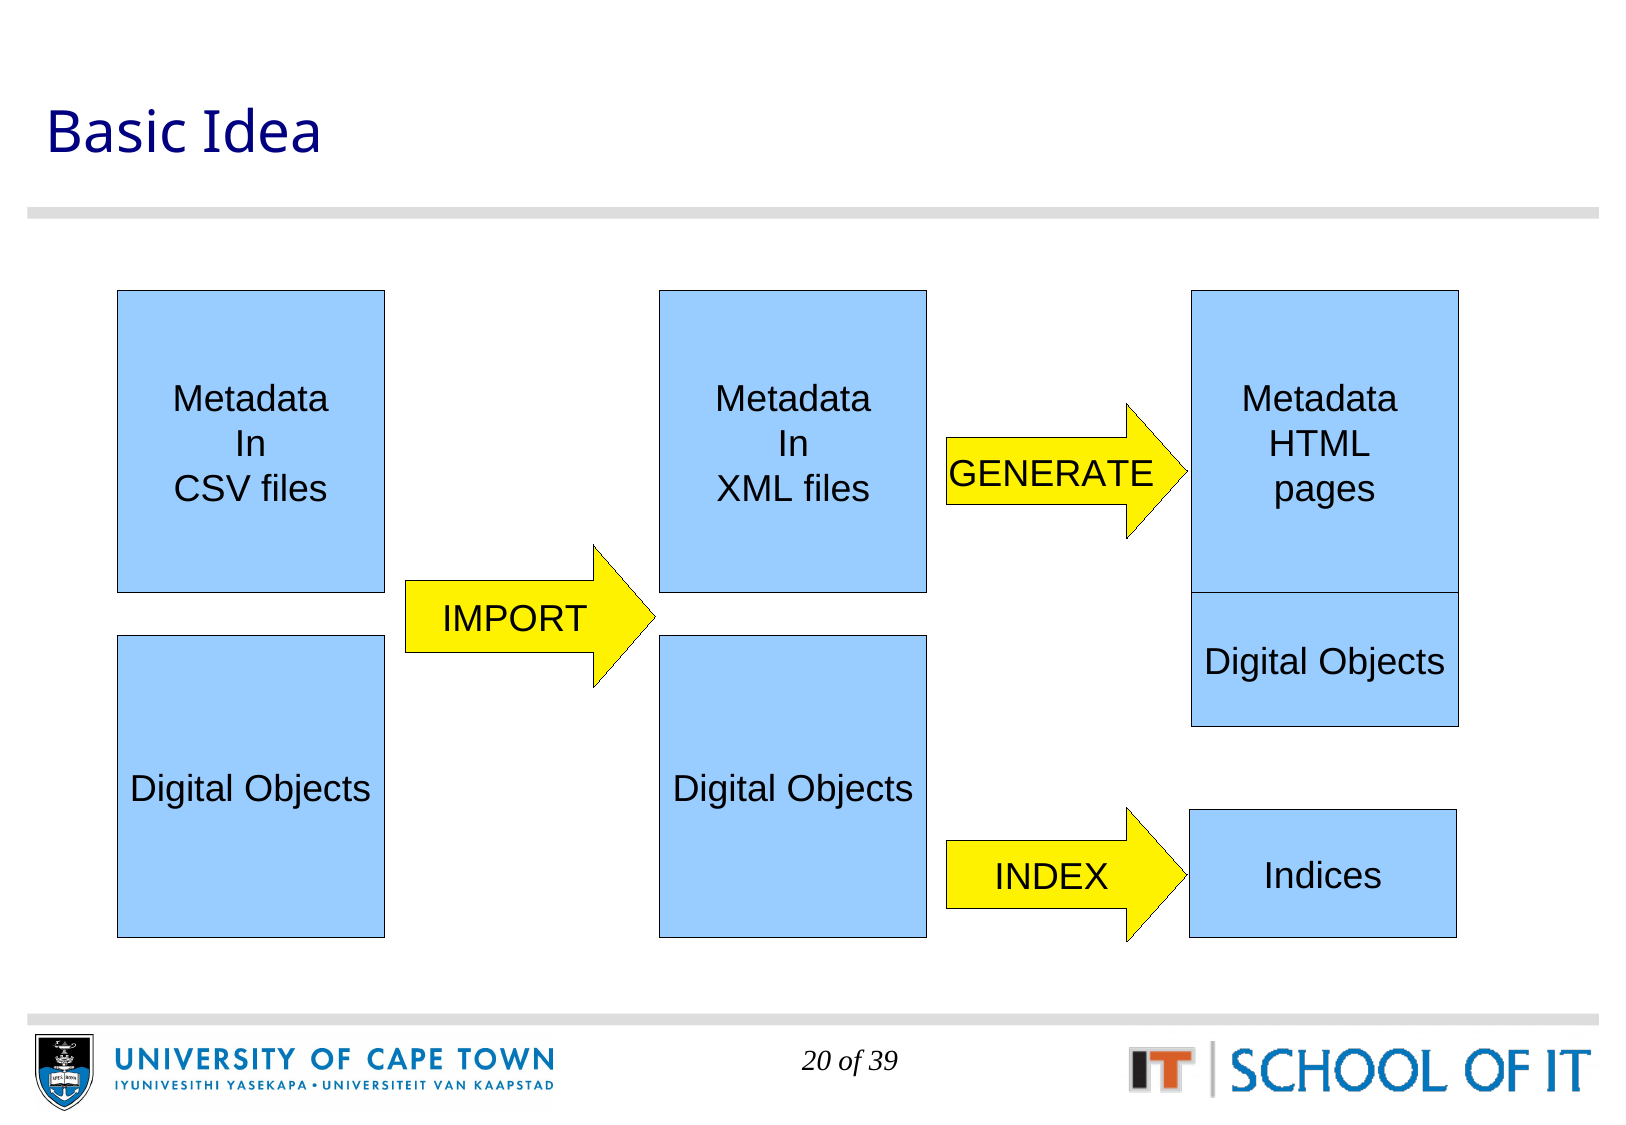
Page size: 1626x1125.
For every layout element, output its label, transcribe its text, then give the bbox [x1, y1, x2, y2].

text_box IMPORT [405, 544, 656, 688]
title Basic Idea [45, 66, 1583, 194]
text_box GENERATE [946, 403, 1188, 539]
text_box Metadata HTML pages [1191, 290, 1459, 592]
text_box Metadata In XML files [659, 290, 927, 593]
text_box Metadata In CSV files [117, 290, 385, 593]
text_box Indices [1189, 809, 1457, 938]
text_box Digital Objects [117, 635, 385, 938]
text_box Digital Objects [659, 635, 927, 938]
text_box Digital Objects [1191, 592, 1459, 727]
text_box INDEX [946, 807, 1188, 942]
picture [35, 1034, 553, 1111]
picture [1118, 1030, 1606, 1109]
